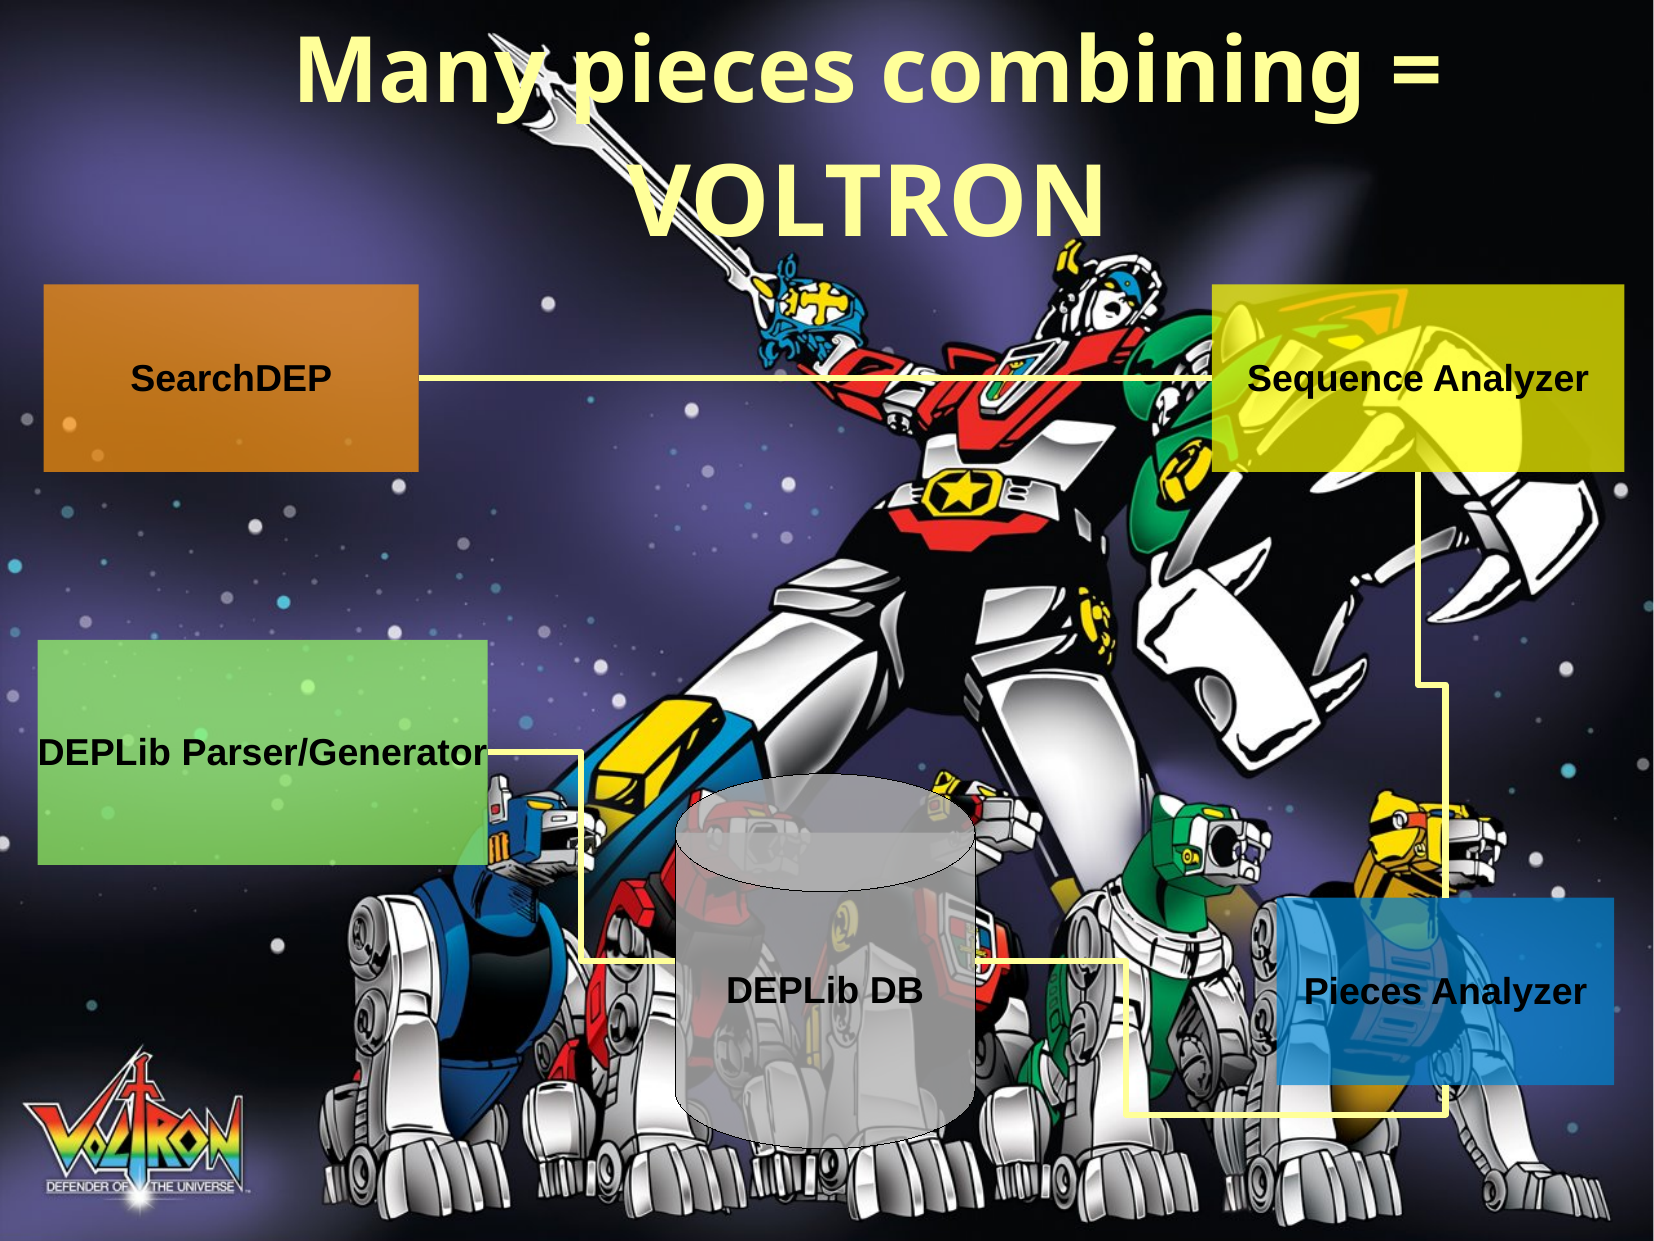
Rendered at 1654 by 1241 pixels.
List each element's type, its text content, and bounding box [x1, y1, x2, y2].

text_box Pieces Analyzer [1276, 897, 1615, 1086]
picture [0, 0, 1654, 1241]
text_box SearchDEP [43, 284, 419, 472]
title Many pieces combining = VOLTRON [124, 20, 1613, 251]
text_box DEPLib DB [675, 773, 976, 1149]
text_box Sequence Analyzer [1211, 284, 1625, 472]
text_box DEPLib Parser/Generator [37, 639, 488, 865]
